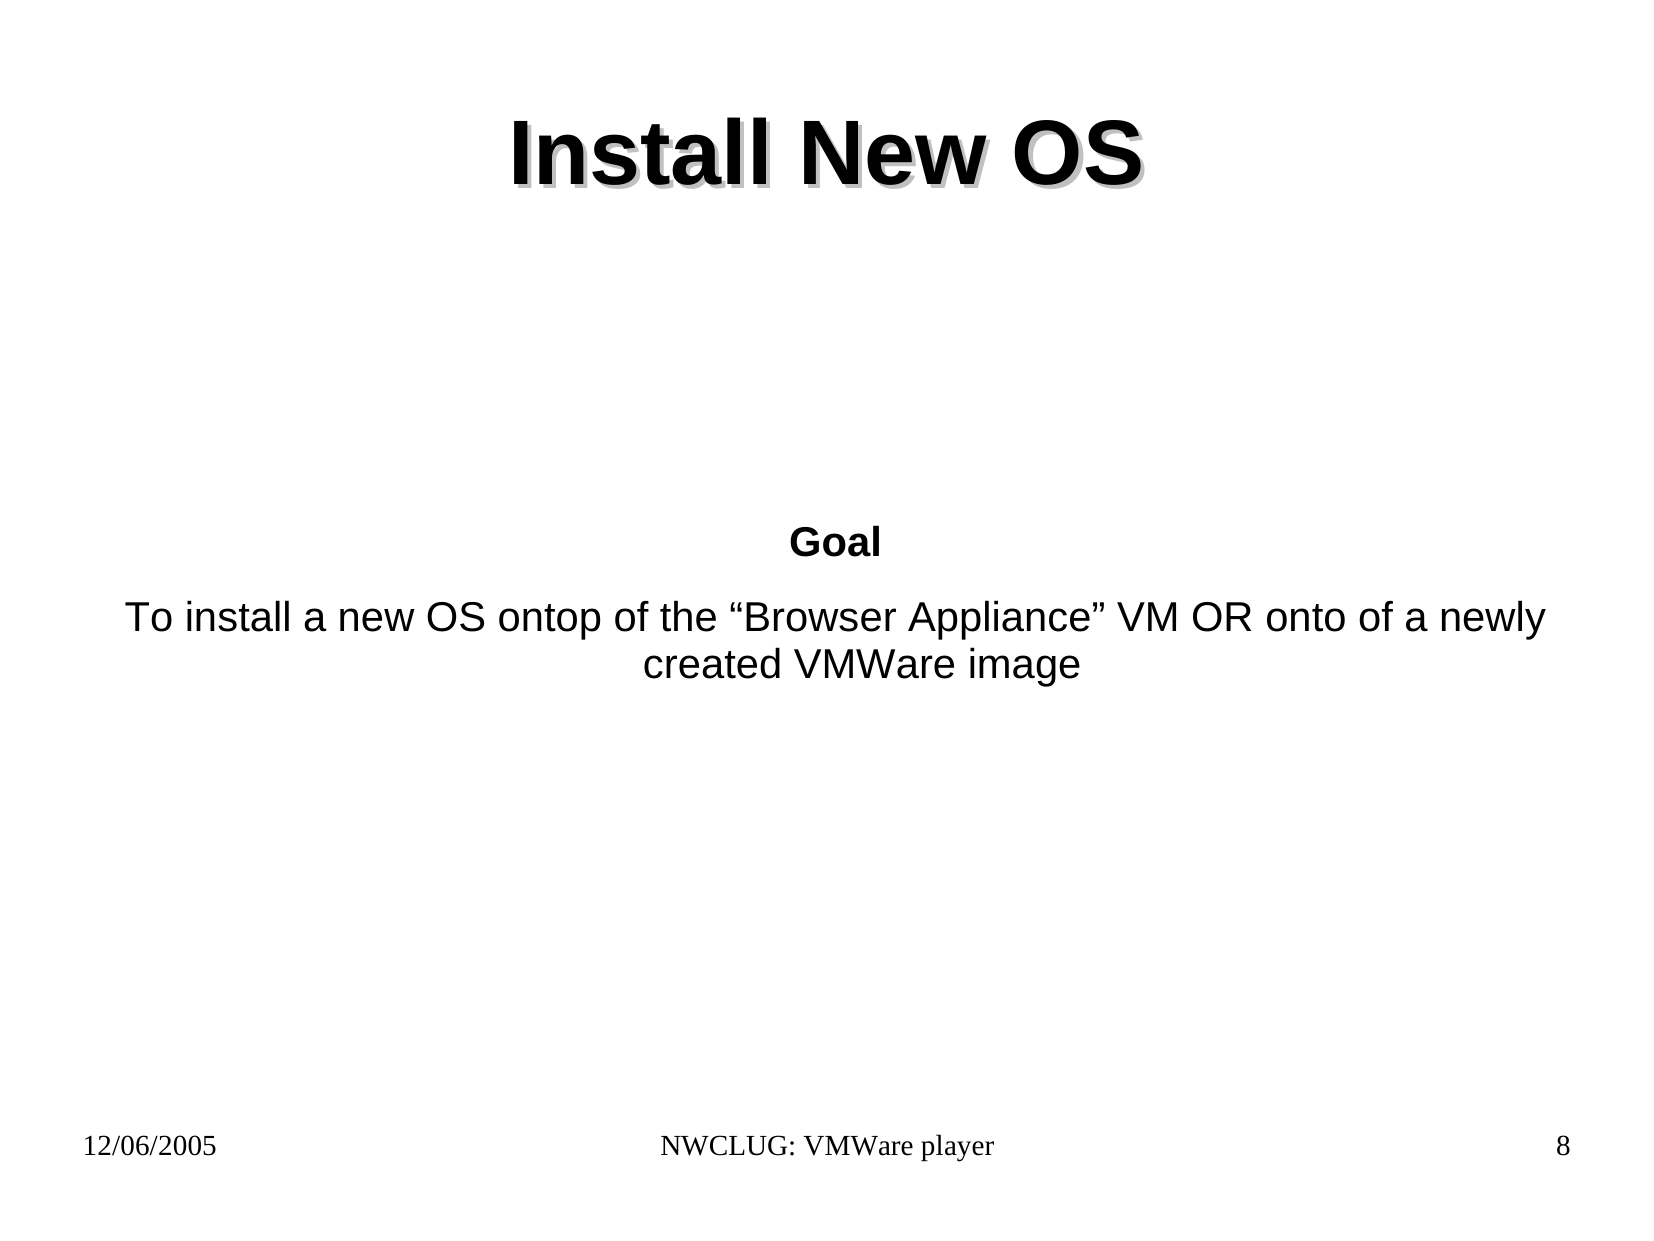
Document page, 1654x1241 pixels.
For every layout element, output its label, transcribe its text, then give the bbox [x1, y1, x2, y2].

title Install New OS [82, 49, 1571, 257]
list Goal To install a new OS ontop of the “Browser Appliance” VM OR onto of a newly created VMWare image [82, 290, 1571, 1174]
